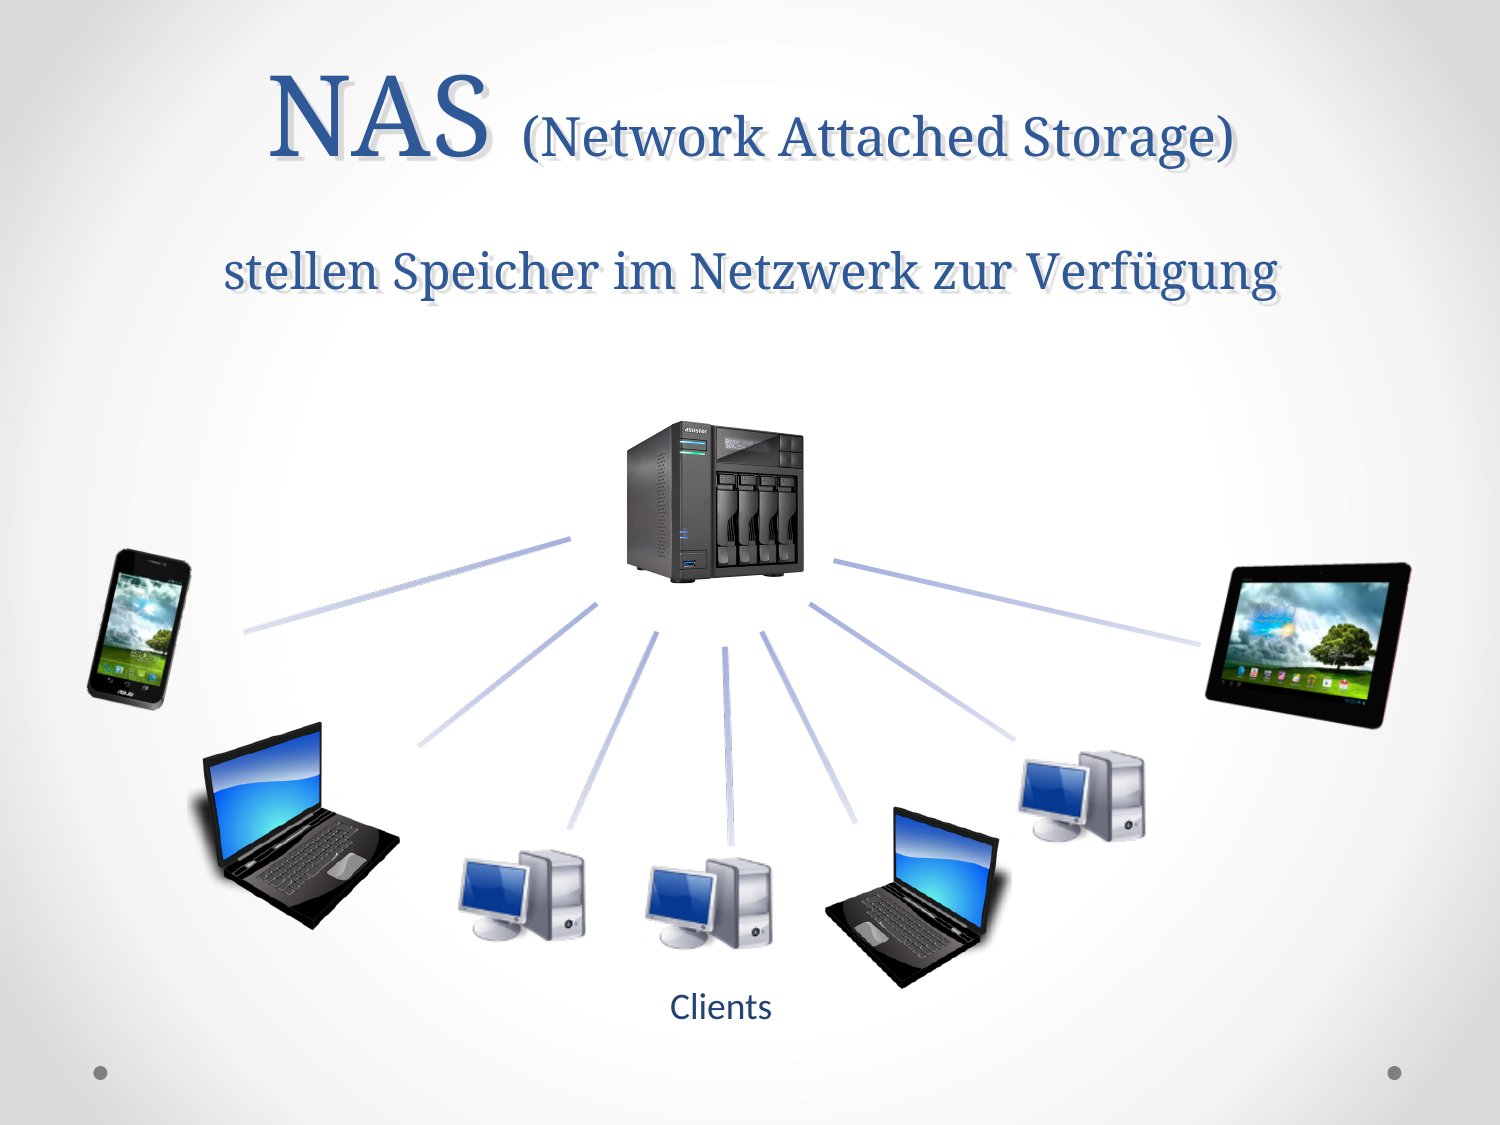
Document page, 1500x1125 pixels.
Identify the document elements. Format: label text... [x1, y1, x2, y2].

text_box Clients [655, 978, 817, 1036]
picture [79, 543, 201, 720]
picture [602, 389, 1418, 993]
title NAS (Network Attached Storage) stellen Speicher im Netzwerk zur Verfügung [76, 50, 1427, 308]
picture [242, 536, 660, 971]
picture [638, 646, 782, 979]
picture [187, 719, 402, 934]
